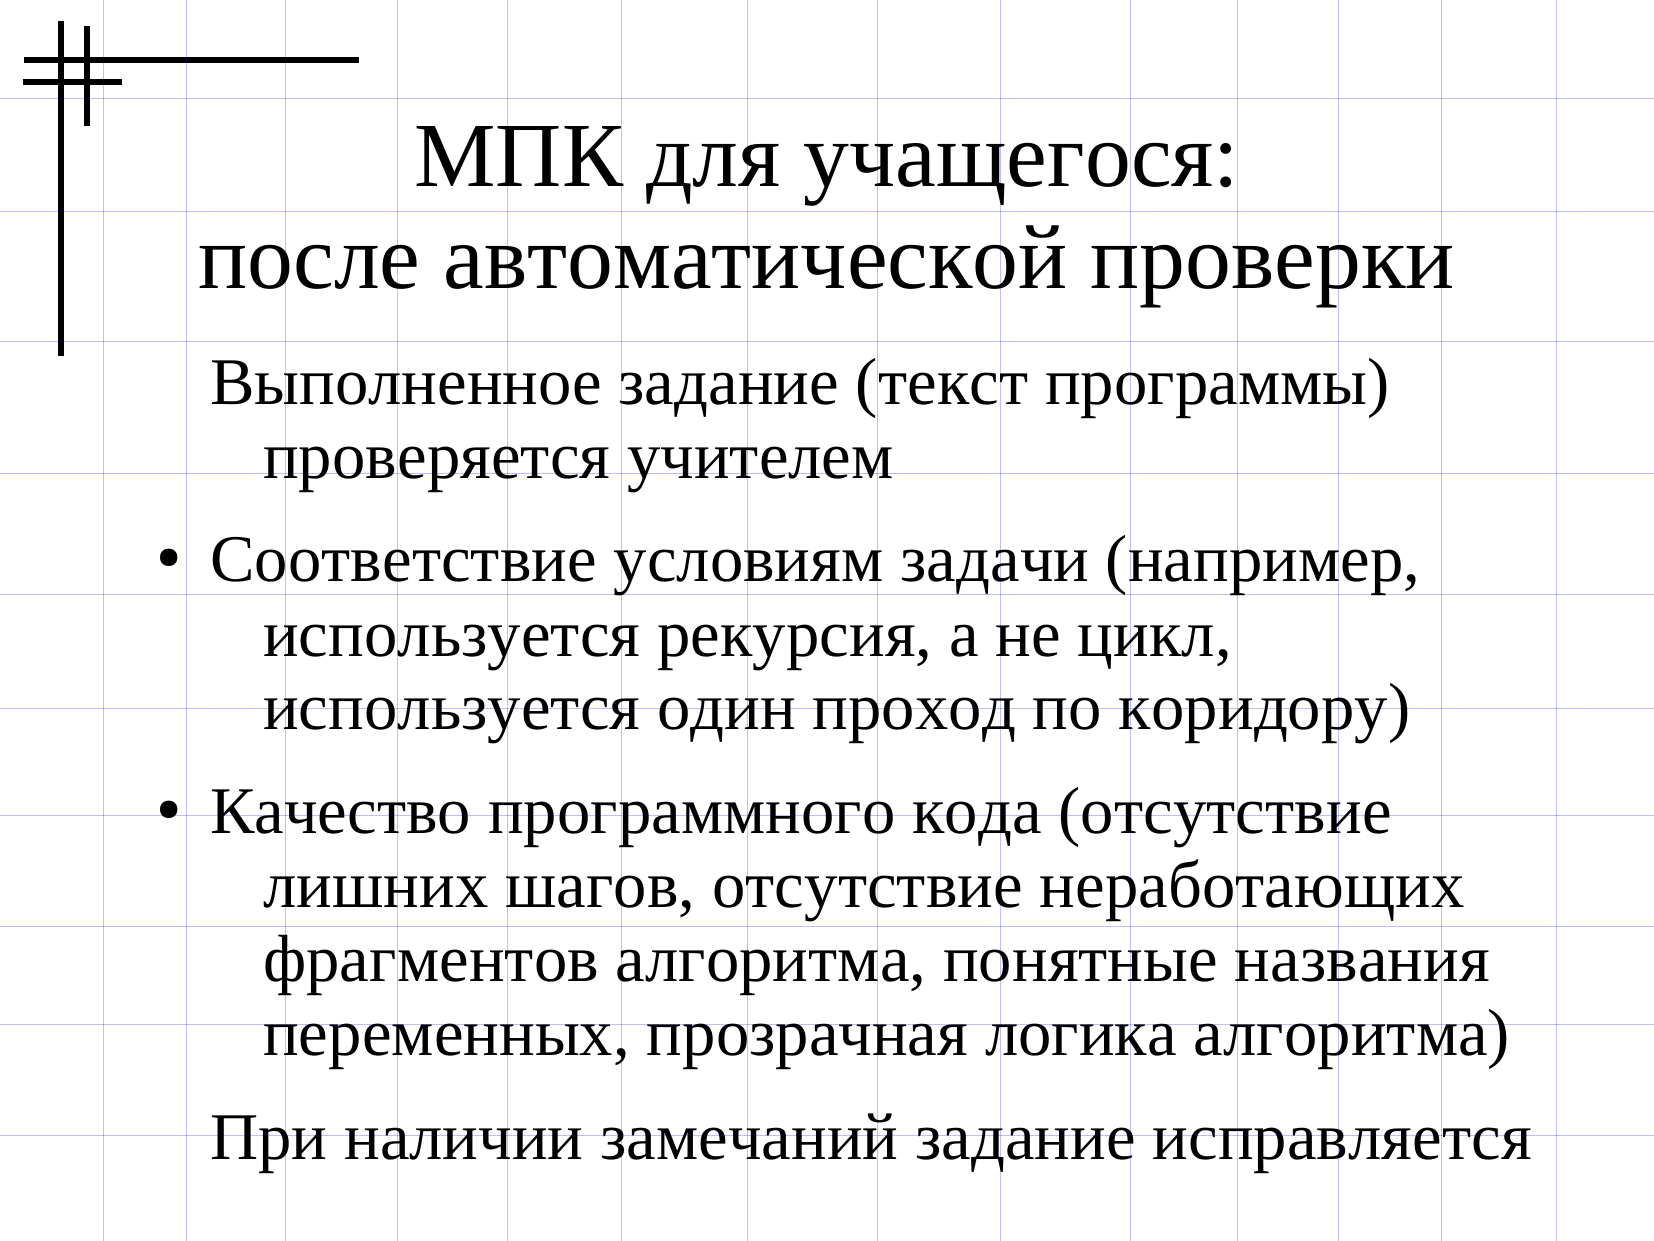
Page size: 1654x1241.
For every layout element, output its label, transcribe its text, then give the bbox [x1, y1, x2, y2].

title МПК для учащегося: после автоматической проверки [121, 104, 1534, 308]
list Выполненное задание (текст программы) проверяется учителем Соответствие условиям задачи (например, используется рекурсия, а не цикл, используется один проход по коридору) Качество программного кода (отсутствие лишних шагов, отсутствие неработающих фрагментов алгоритма, понятные названия переменных, прозрачная логика алгоритма) При наличии замечаний задание исправляется [121, 344, 1534, 1174]
